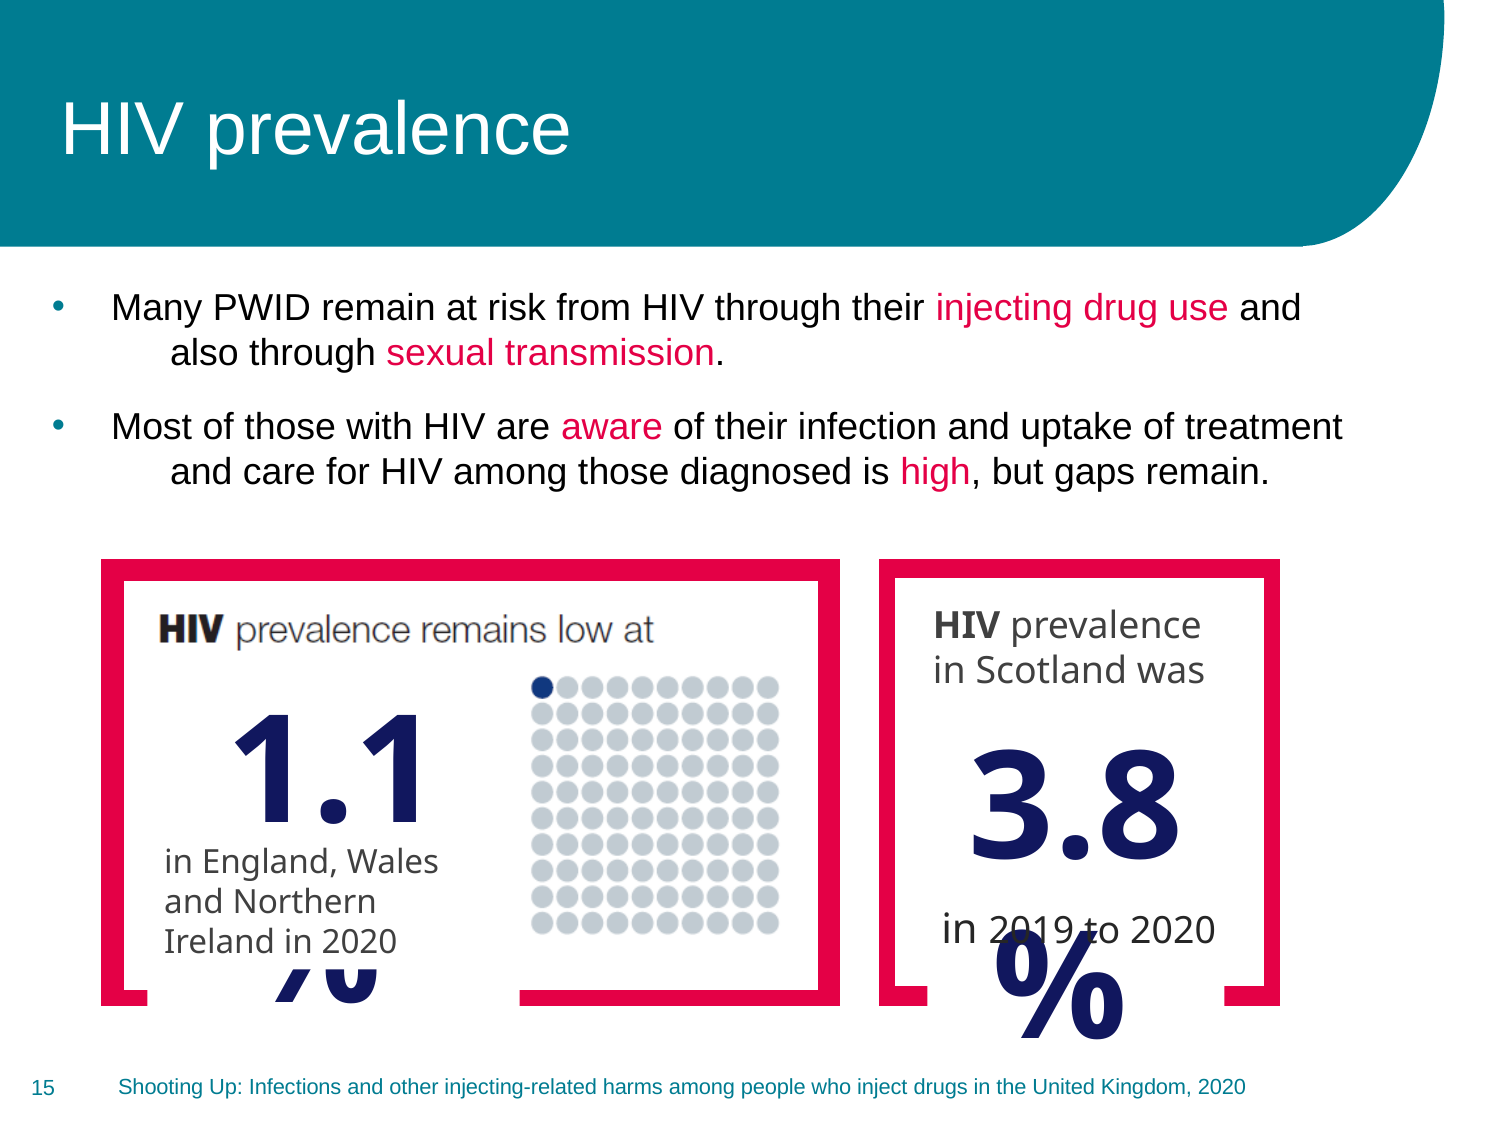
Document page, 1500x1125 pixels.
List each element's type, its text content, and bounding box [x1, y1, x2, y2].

text_box 3.8% [927, 701, 1225, 894]
text_box Shooting Up: Infections and other injecting-related harms among people who inject drugs in the United Kingdom, 2020 [103, 1056, 1335, 1116]
text_box [16, 1056, 90, 1117]
text_box HIV prevalence [49, 74, 1346, 176]
text_box 1.1% [147, 664, 520, 835]
text_box HIV prevalence in Scotland was [917, 593, 1242, 686]
text_box [881, 561, 1278, 1004]
picture [124, 581, 818, 990]
text_box Many PWID remain at risk from HIV through their injecting drug use and also through sexual transmission. Most of those with HIV are aware of their infection and uptake of treatment and care for HIV among those diagnosed is high, but gaps remain. [41, 277, 1386, 498]
text_box in England, Wales and Northern Ireland in 2020 [149, 832, 496, 970]
text_box in 2019 to 2020 [926, 894, 1258, 961]
text_box [103, 561, 838, 1004]
